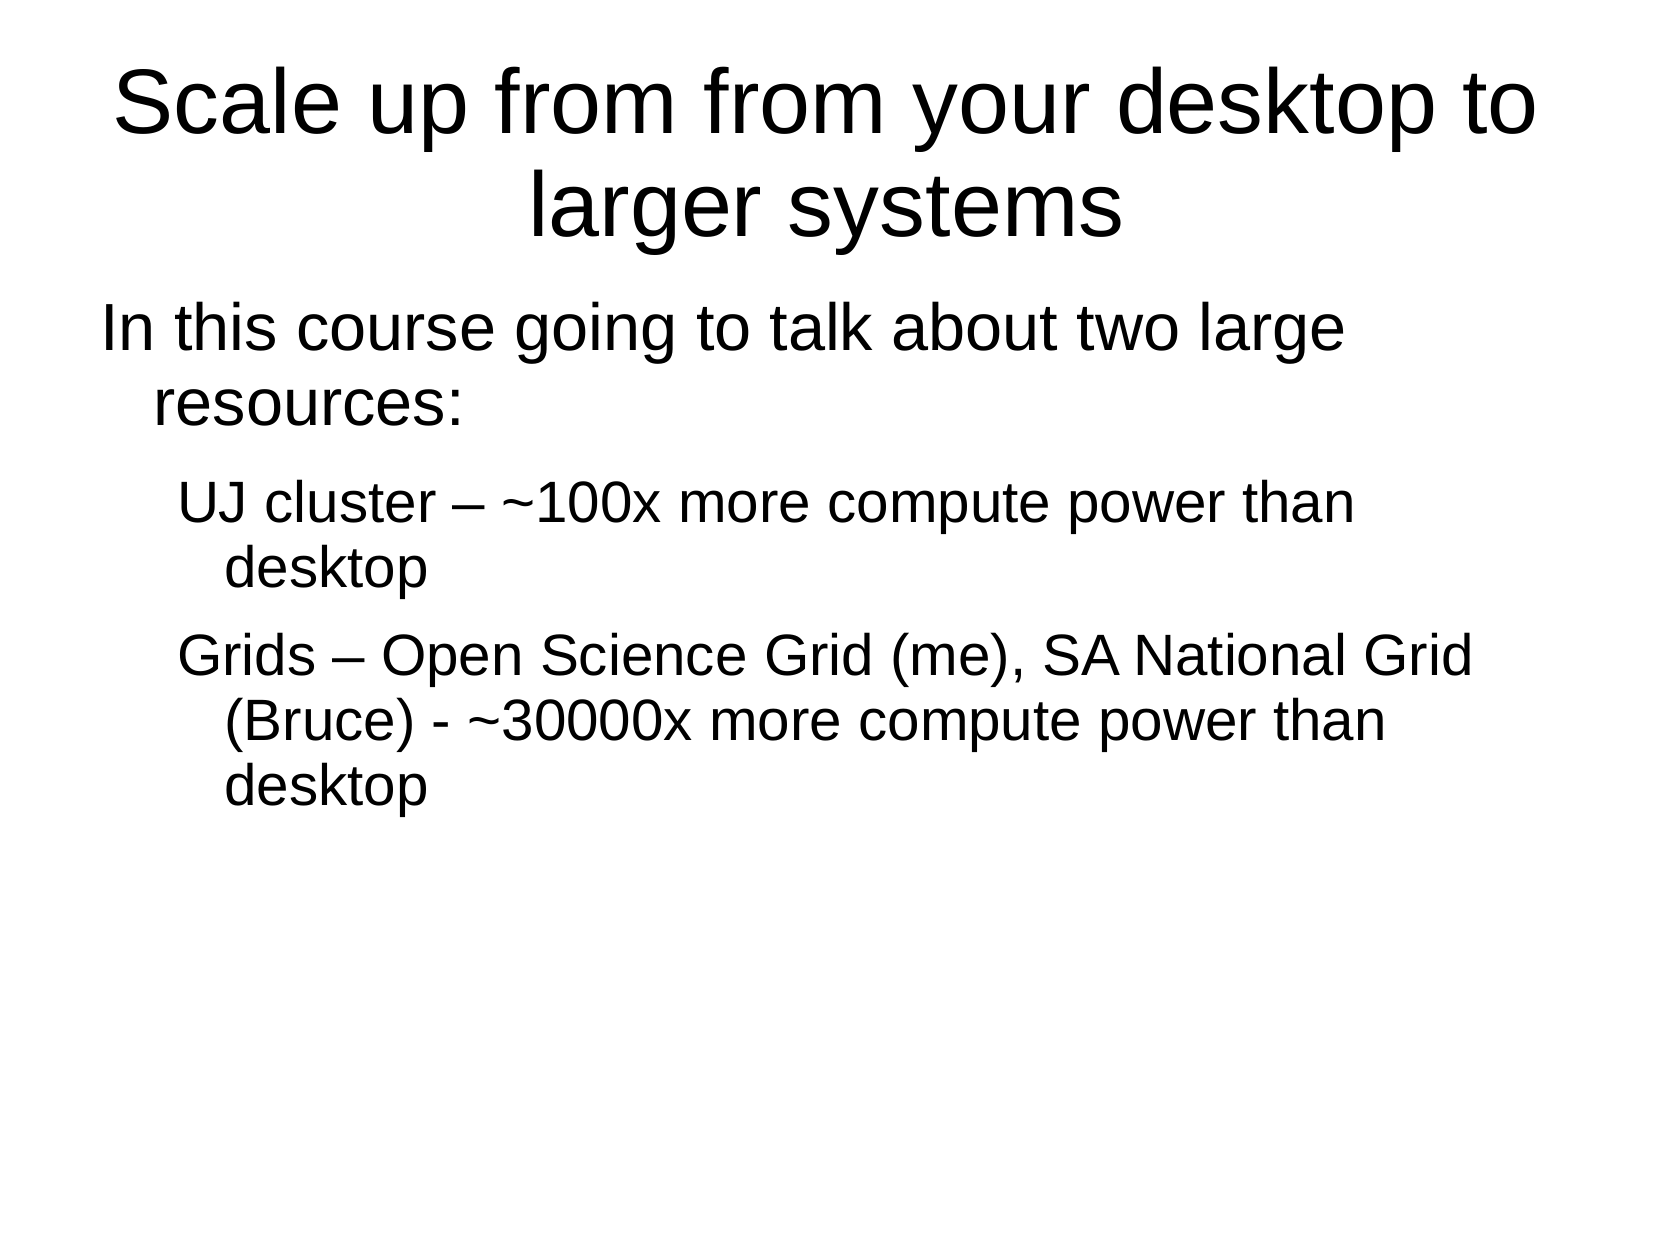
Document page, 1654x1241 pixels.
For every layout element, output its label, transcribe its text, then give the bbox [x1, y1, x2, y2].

list In this course going to talk about two large resources: UJ cluster – ~100x more compute power than desktop Grids – Open Science Grid (me), SA National Grid (Bruce) - ~30000x more compute power than desktop [82, 290, 1571, 1094]
title Scale up from from your desktop to larger systems [82, 47, 1571, 259]
